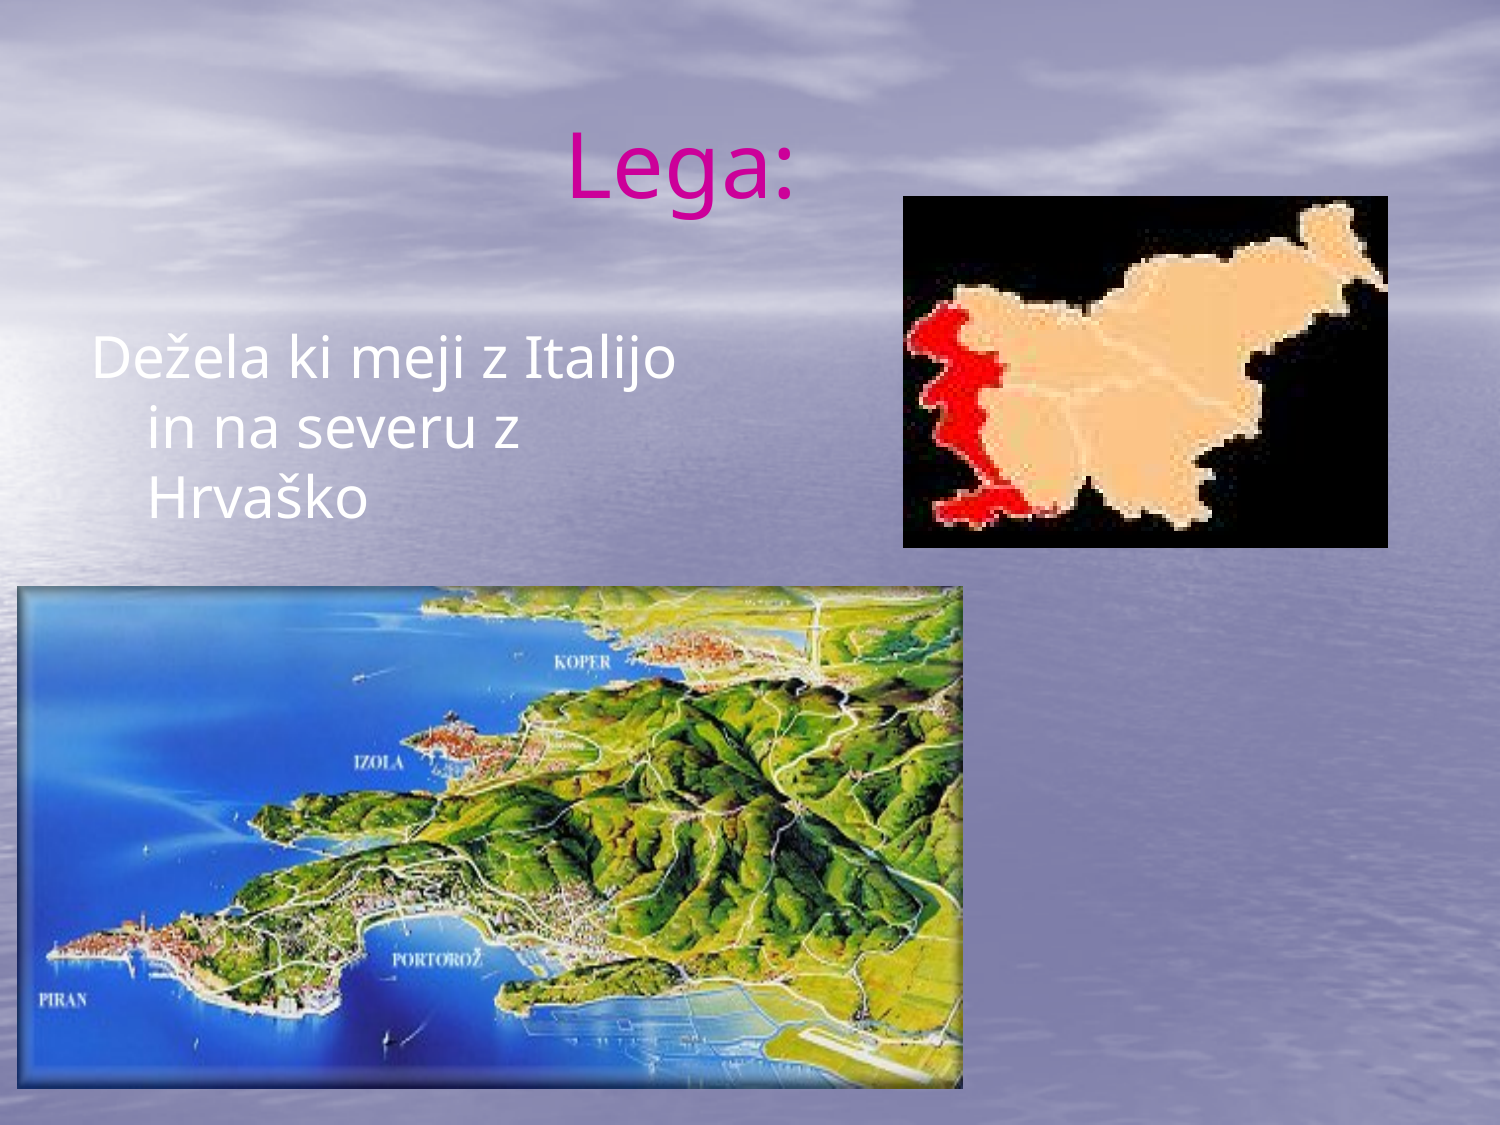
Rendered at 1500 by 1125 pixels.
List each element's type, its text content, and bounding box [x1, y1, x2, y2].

picture [0, 0, 1500, 1125]
title Lega: [75, 47, 1425, 275]
list Dežela ki meji z Italijo in na severu z Hrvaško [75, 312, 738, 586]
